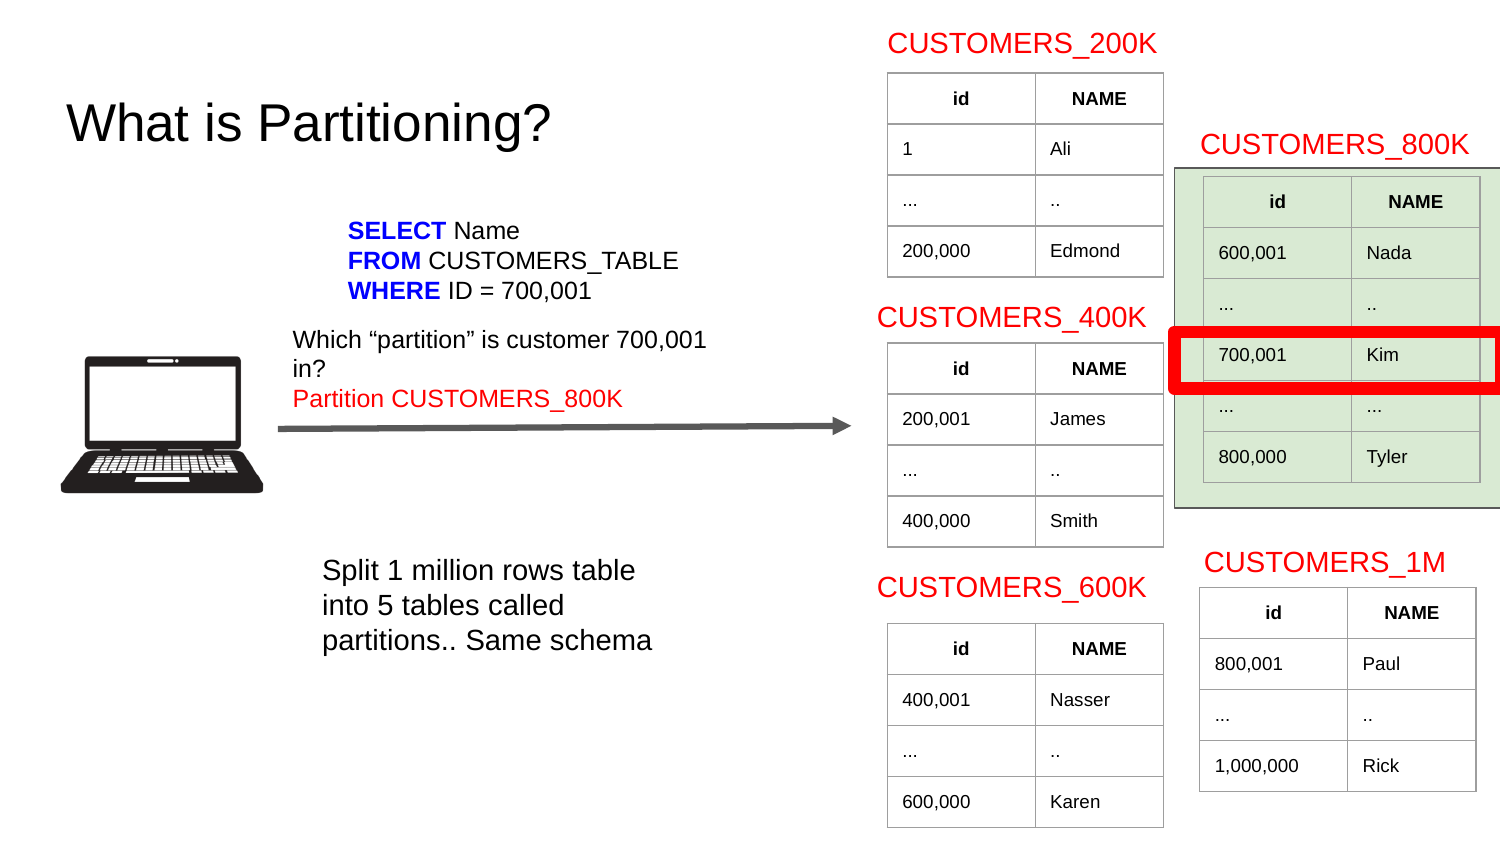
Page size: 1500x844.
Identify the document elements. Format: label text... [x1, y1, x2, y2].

table_header id [888, 74, 1035, 123]
table_header NAME [1352, 177, 1479, 227]
table_cell ... [888, 726, 1035, 776]
table_cell Nada [1352, 228, 1479, 278]
table_cell 200,000 [888, 227, 1035, 276]
text_box SELECT Name FROM CUSTOMERS_TABLE WHERE ID = 700,001 [332, 199, 761, 318]
table_header id [1204, 177, 1351, 227]
text_box CUSTOMERS_1M [1188, 528, 1487, 585]
table_cell Karen [1036, 777, 1163, 827]
table_cell .. [1036, 446, 1163, 495]
table_cell Nasser [1036, 675, 1163, 725]
table_cell Paul [1348, 639, 1475, 689]
table_cell 600,001 [1204, 228, 1351, 278]
table_cell 400,001 [888, 675, 1035, 725]
table_header id [888, 344, 1035, 393]
table_cell .. [1352, 279, 1479, 326]
table_cell ... [1200, 690, 1347, 740]
table_cell Edmond [1036, 227, 1163, 276]
table_header id [888, 624, 1035, 674]
table_cell Tyler [1352, 432, 1479, 482]
table_cell 1,000,000 [1200, 741, 1347, 791]
table_cell .. [1036, 726, 1163, 776]
table_cell ... [1352, 395, 1479, 431]
table_header NAME [1036, 74, 1163, 123]
table_cell Smith [1036, 497, 1163, 546]
table_cell 600,000 [888, 777, 1035, 827]
table_cell ... [888, 446, 1035, 495]
table_cell .. [1036, 176, 1163, 225]
table_cell 400,000 [888, 497, 1035, 546]
text_box Which “partition” is customer 700,001 in? Partition CUSTOMERS_800K [277, 308, 748, 425]
text_box CUSTOMERS_800K [1185, 110, 1491, 167]
table_cell Rick [1348, 741, 1475, 791]
text_box Split 1 million rows table into 5 tables called partitions.. Same schema [307, 536, 674, 718]
table_cell 800,000 [1204, 432, 1351, 482]
table_cell .. [1348, 690, 1475, 740]
table_cell 700,001 [1204, 338, 1351, 380]
text_box [1481, 338, 1495, 382]
text_box [1174, 395, 1500, 509]
text_box [1181, 338, 1203, 382]
text_box [1174, 167, 1500, 326]
table_cell Ali [1036, 125, 1163, 174]
table_header NAME [1036, 344, 1163, 393]
table_cell Kim [1352, 338, 1479, 380]
text_box CUSTOMERS_600K [861, 553, 1190, 610]
text_box CUSTOMERS_400K [861, 283, 1190, 340]
table_header NAME [1348, 588, 1475, 638]
picture [51, 329, 278, 529]
table_cell 800,001 [1200, 639, 1347, 689]
title What is Partitioning? [51, 72, 698, 167]
table_cell ... [1204, 279, 1351, 326]
table_header id [1200, 588, 1347, 638]
table_cell 1 [888, 125, 1035, 174]
table_cell ... [888, 176, 1035, 225]
table_cell James [1036, 395, 1163, 444]
table_cell ... [1204, 395, 1351, 431]
text_box CUSTOMERS_200K [872, 9, 1200, 66]
text_box Which “partition” is customer 700,001 in? Partition CUSTOMERS_800K [277, 430, 748, 435]
table_header NAME [1036, 624, 1163, 674]
table_cell 200,001 [888, 395, 1035, 444]
